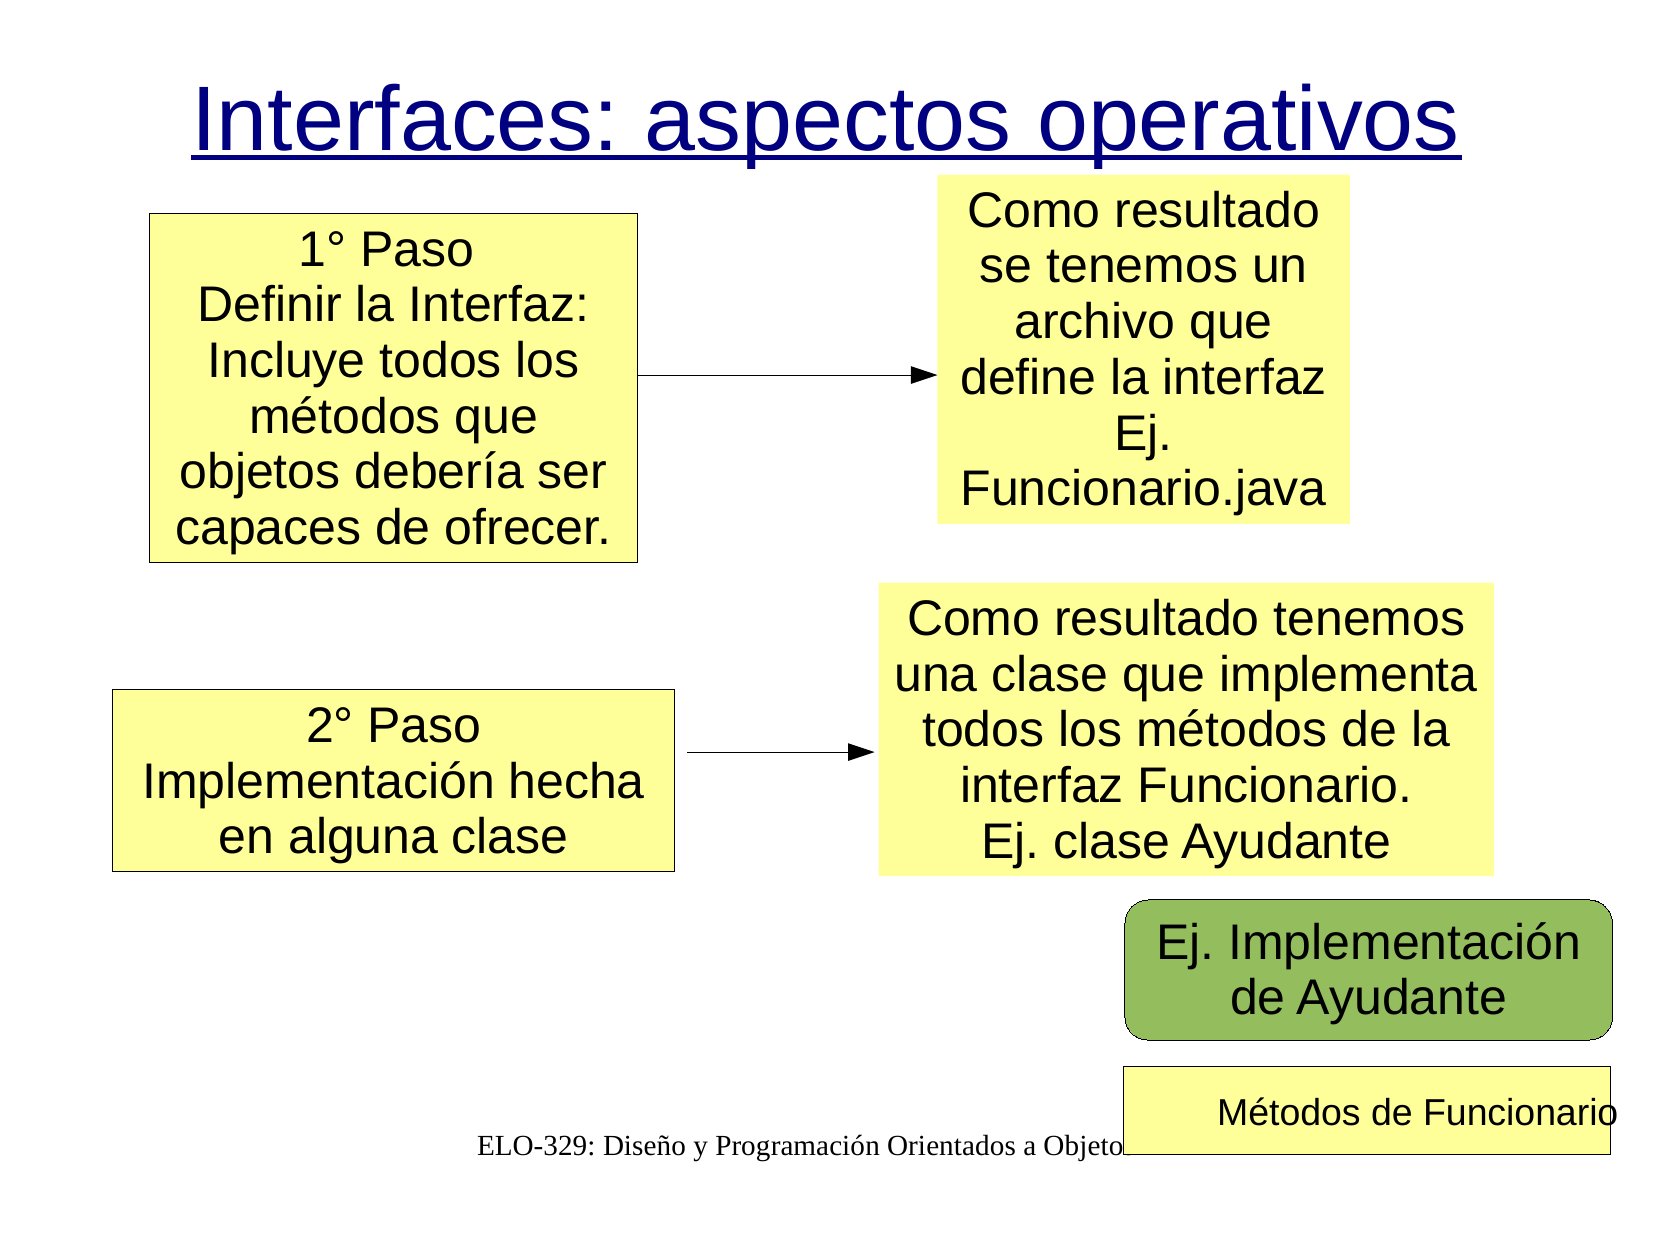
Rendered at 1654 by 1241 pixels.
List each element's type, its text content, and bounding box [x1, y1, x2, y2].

text_box 1° Paso Definir la Interfaz: Incluye todos los métodos que objetos debería ser capaces de ofrecer. [149, 213, 638, 563]
text_box Métodos de Funcionario [1202, 1084, 1561, 1146]
title Interfaces: aspectos operativos [82, 49, 1571, 188]
text_box [1602, 1107, 1611, 1123]
text_box 2° Paso Implementación hecha en alguna clase [112, 689, 675, 872]
text_box Como resultado se tenemos un archivo que define la interfaz Ej. Funcionario.java [937, 174, 1350, 524]
text_box Como resultado tenemos una clase que implementa todos los métodos de la interfaz Funcionario. Ej. clase Ayudante [878, 582, 1495, 877]
text_box Ej. Implementación de Ayudante [1124, 899, 1613, 1041]
text_box [1123, 1066, 1611, 1155]
